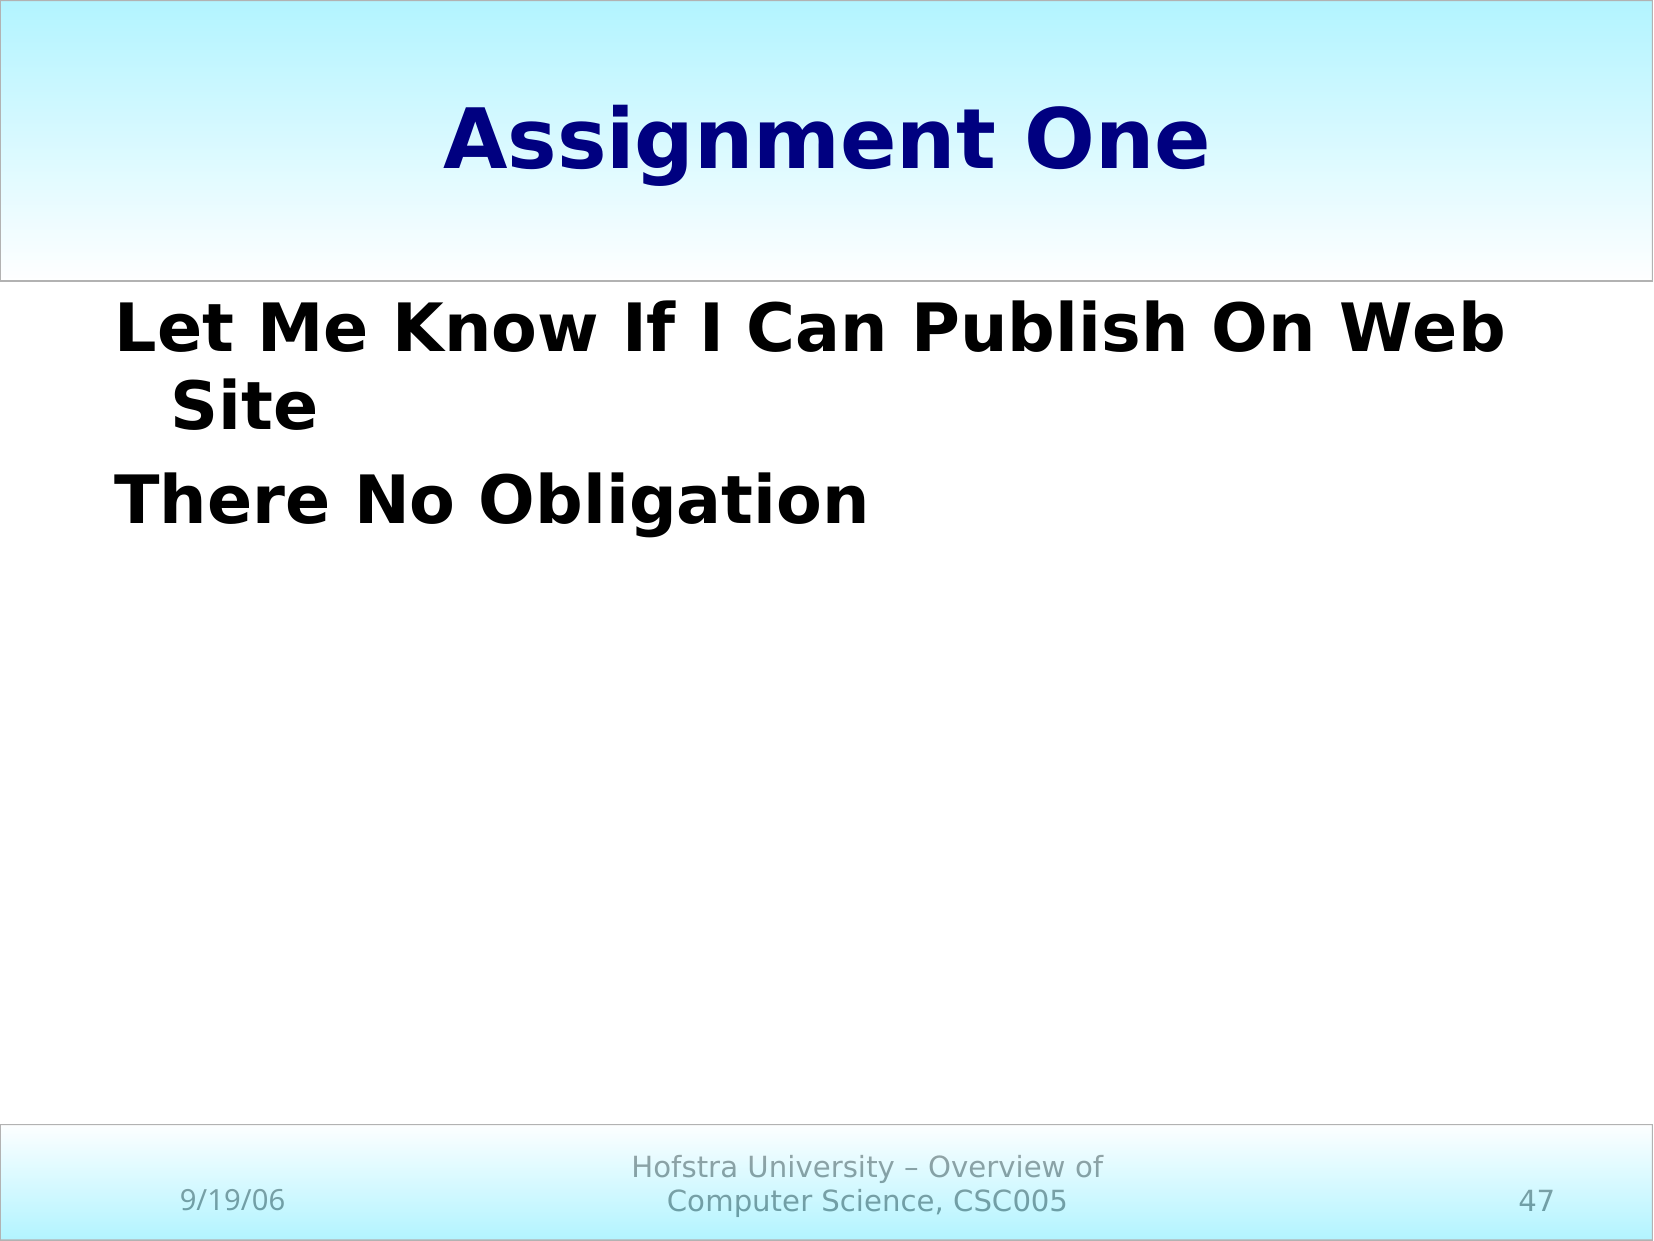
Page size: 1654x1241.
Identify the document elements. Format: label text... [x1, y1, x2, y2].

title Assignment One [78, 77, 1576, 203]
list Let Me Know If I Can Publish On Web Site There No Obligation [114, 289, 1558, 1034]
